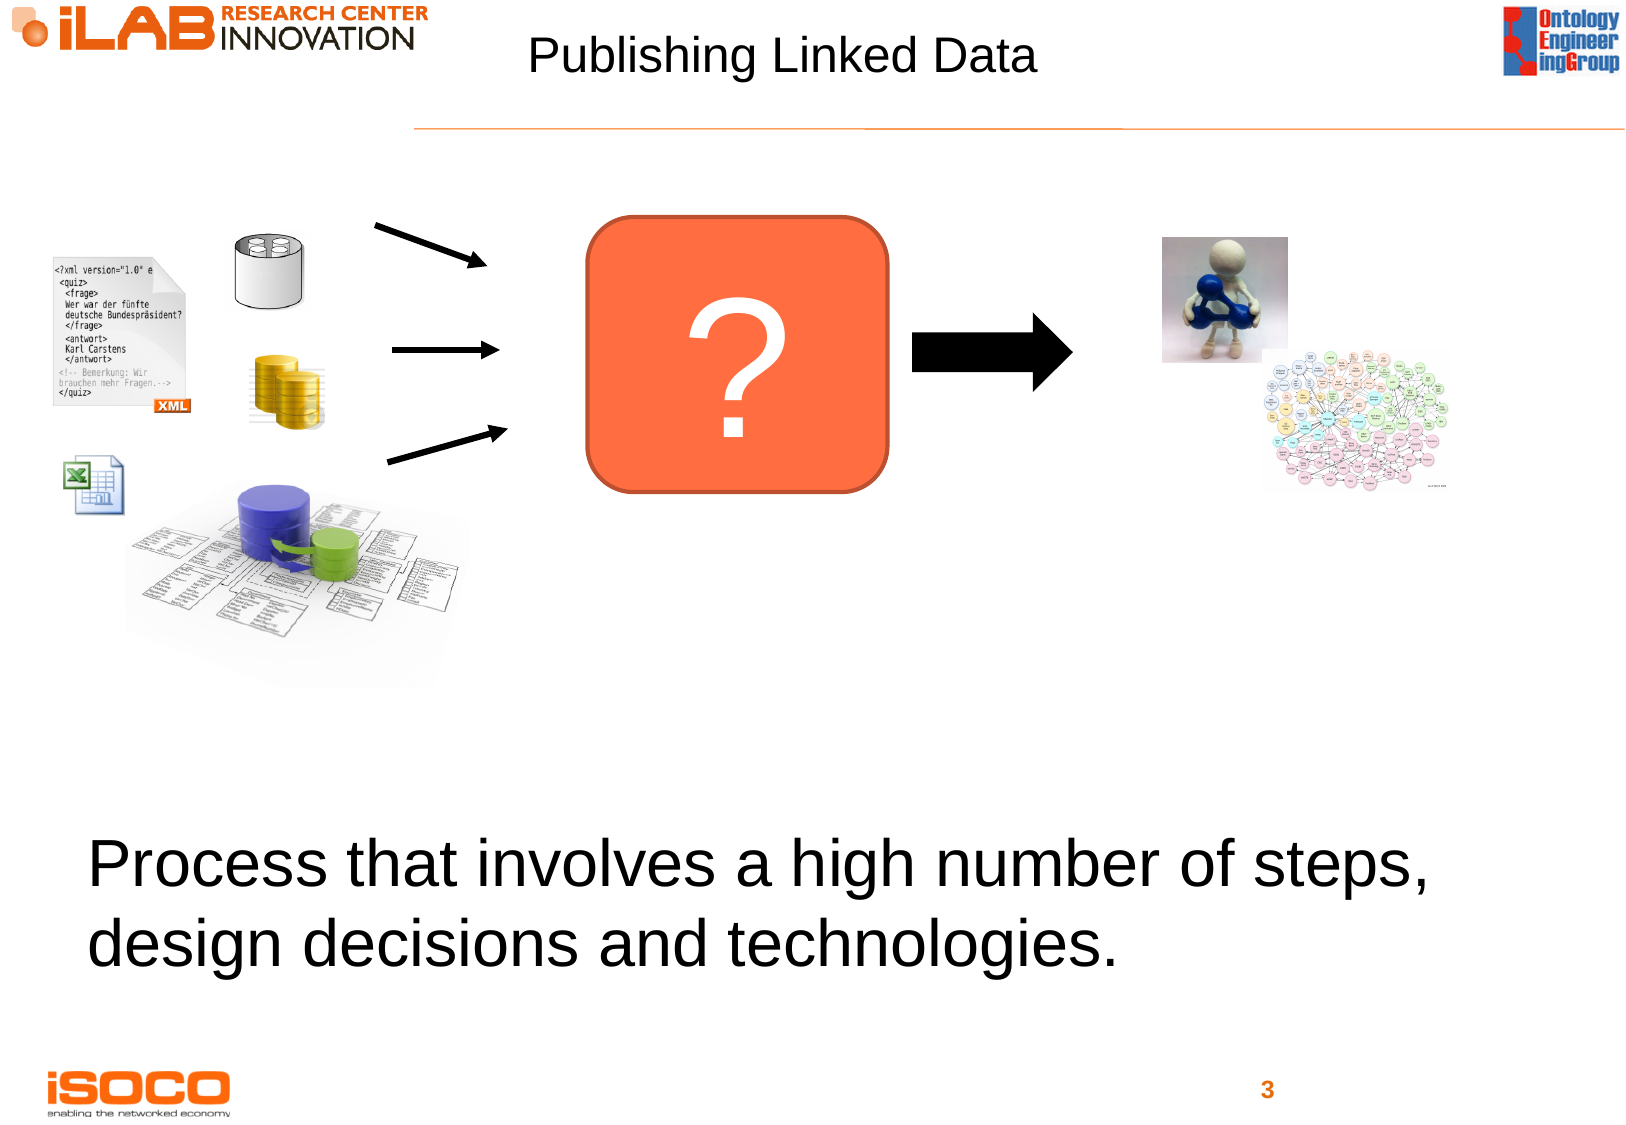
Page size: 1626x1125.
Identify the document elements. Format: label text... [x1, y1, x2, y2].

text_box ? [587, 217, 888, 493]
picture [62, 354, 469, 688]
list Publishing Linked Data [452, 14, 1501, 65]
picture [1162, 237, 1450, 493]
picture [5, 0, 435, 55]
picture [47, 1071, 230, 1117]
picture [225, 229, 311, 311]
text_box [912, 312, 1073, 392]
picture [1501, 5, 1620, 77]
picture [50, 254, 192, 416]
text_box Process that involves a high number of steps, design decisions and technologies. [72, 812, 1466, 988]
